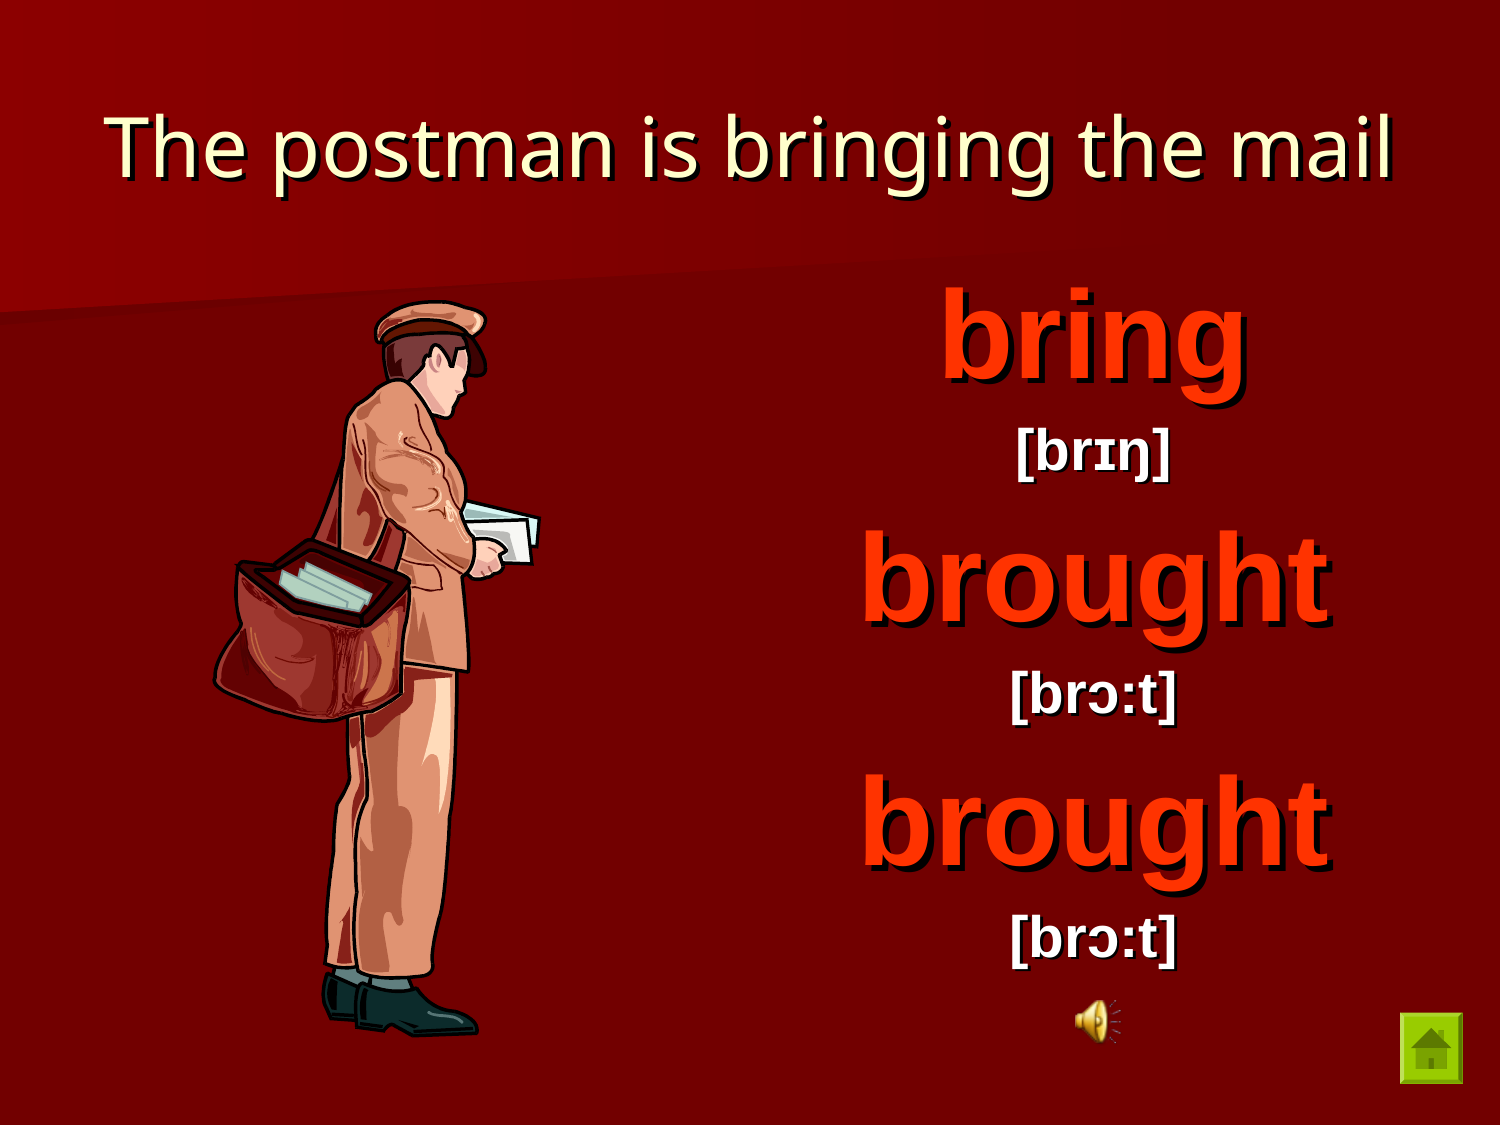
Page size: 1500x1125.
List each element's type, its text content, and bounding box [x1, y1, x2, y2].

list bring [brɪŋ] brought [brɔ:t] brought [brɔ:t] [762, 262, 1426, 1000]
picture [212, 299, 542, 1038]
text_box [1401, 1012, 1463, 1084]
title The postman is bringing the mail [75, 49, 1426, 238]
picture [1074, 999, 1126, 1051]
